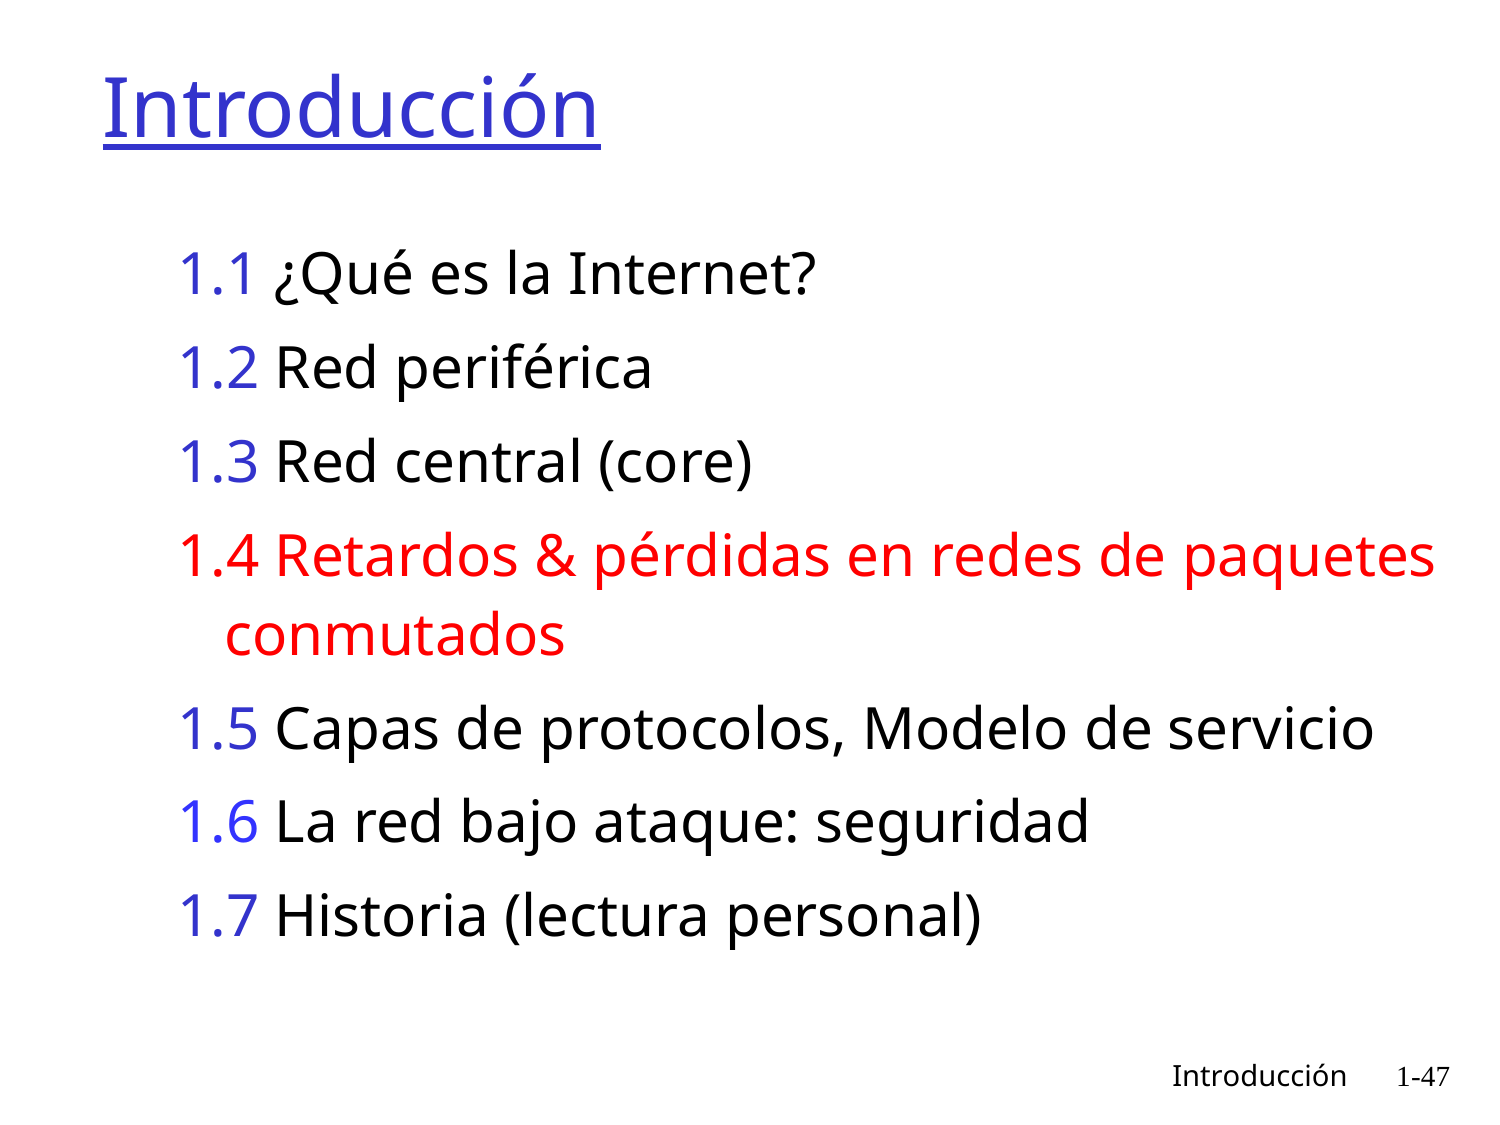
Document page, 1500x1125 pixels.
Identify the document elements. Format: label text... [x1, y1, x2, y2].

list 1.1 ¿Qué es la Internet? 1.2 Red periférica 1.3 Red central (core) 1.4 Retardos & pérdidas en redes de paquetes conmutados 1.5 Capas de protocolos, Modelo de servicio 1.6 La red bajo ataque: seguridad 1.7 Historia (lectura personal) [87, 224, 1463, 1023]
text_box Introducción [887, 1050, 1362, 1125]
title Introducción [87, 23, 1463, 188]
text_box 1-<number> [1362, 1050, 1466, 1125]
